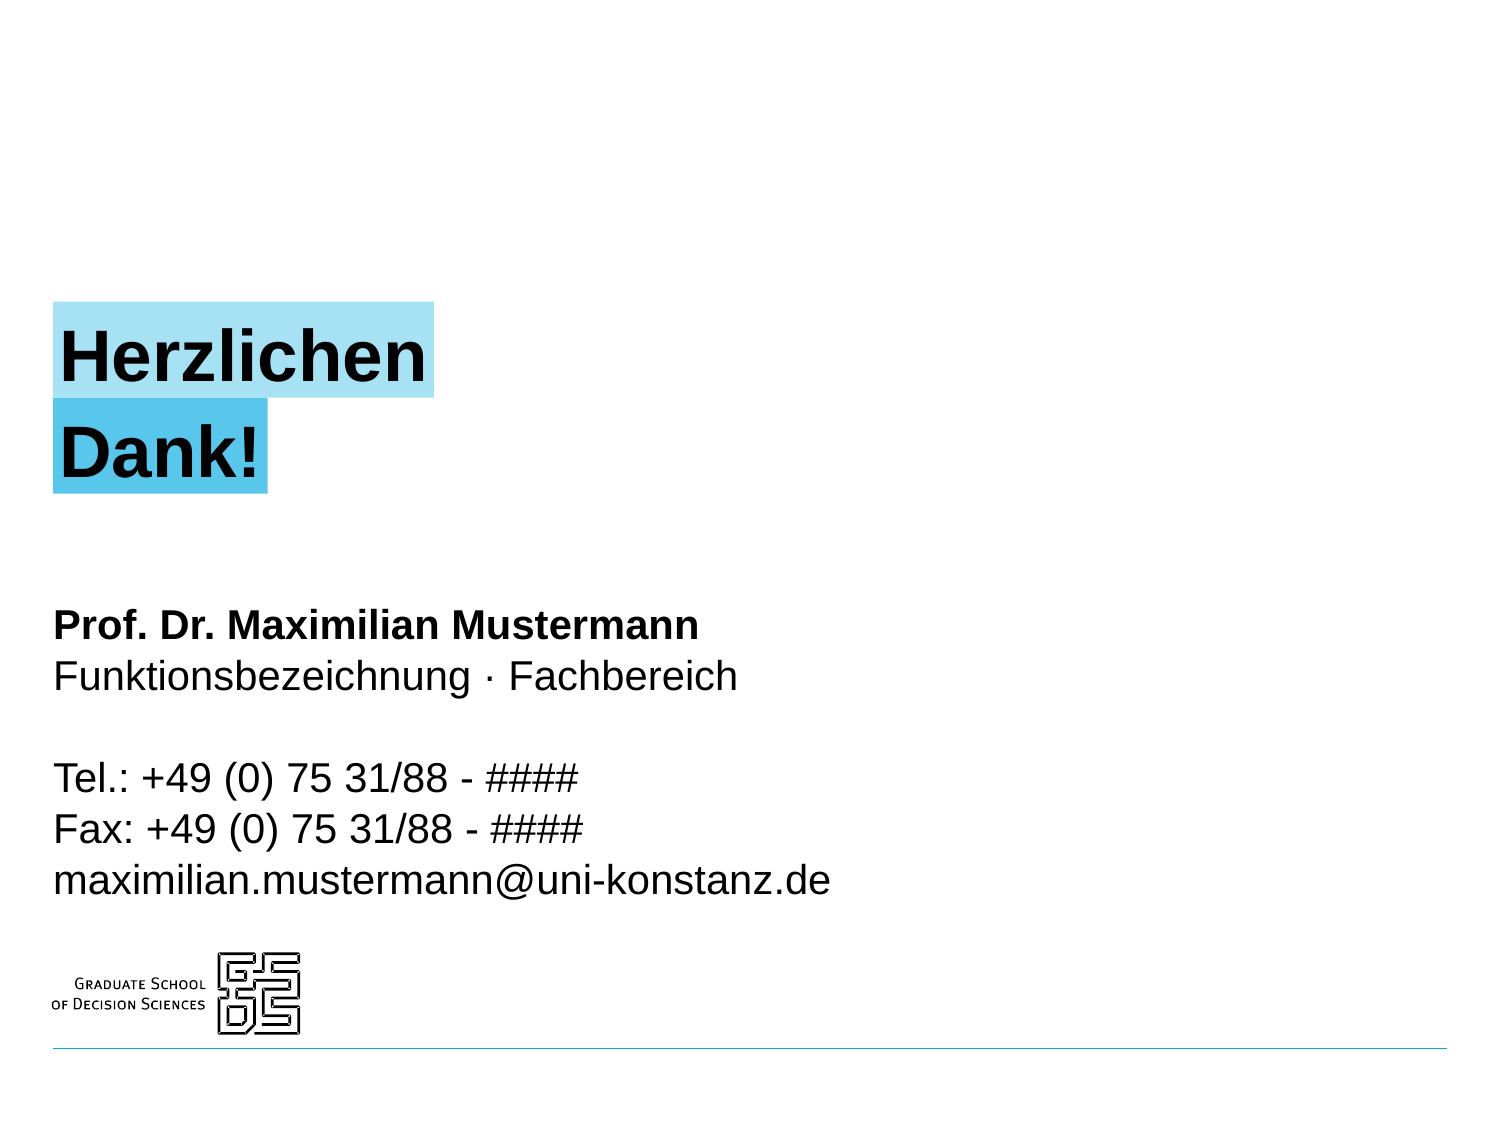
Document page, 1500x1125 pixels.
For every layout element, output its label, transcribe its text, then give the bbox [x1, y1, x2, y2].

text_box Dank! [53, 398, 268, 494]
text_box Herzlichen [53, 301, 434, 398]
list Prof. Dr. Maximilian Mustermann Funktionsbezeichnung · Fachbereich Tel.: +49 (0) 75 31/88 - #### Fax: +49 (0) 75 31/88 - #### maximilian.mustermann@uni-konstanz.de [53, 596, 1447, 988]
